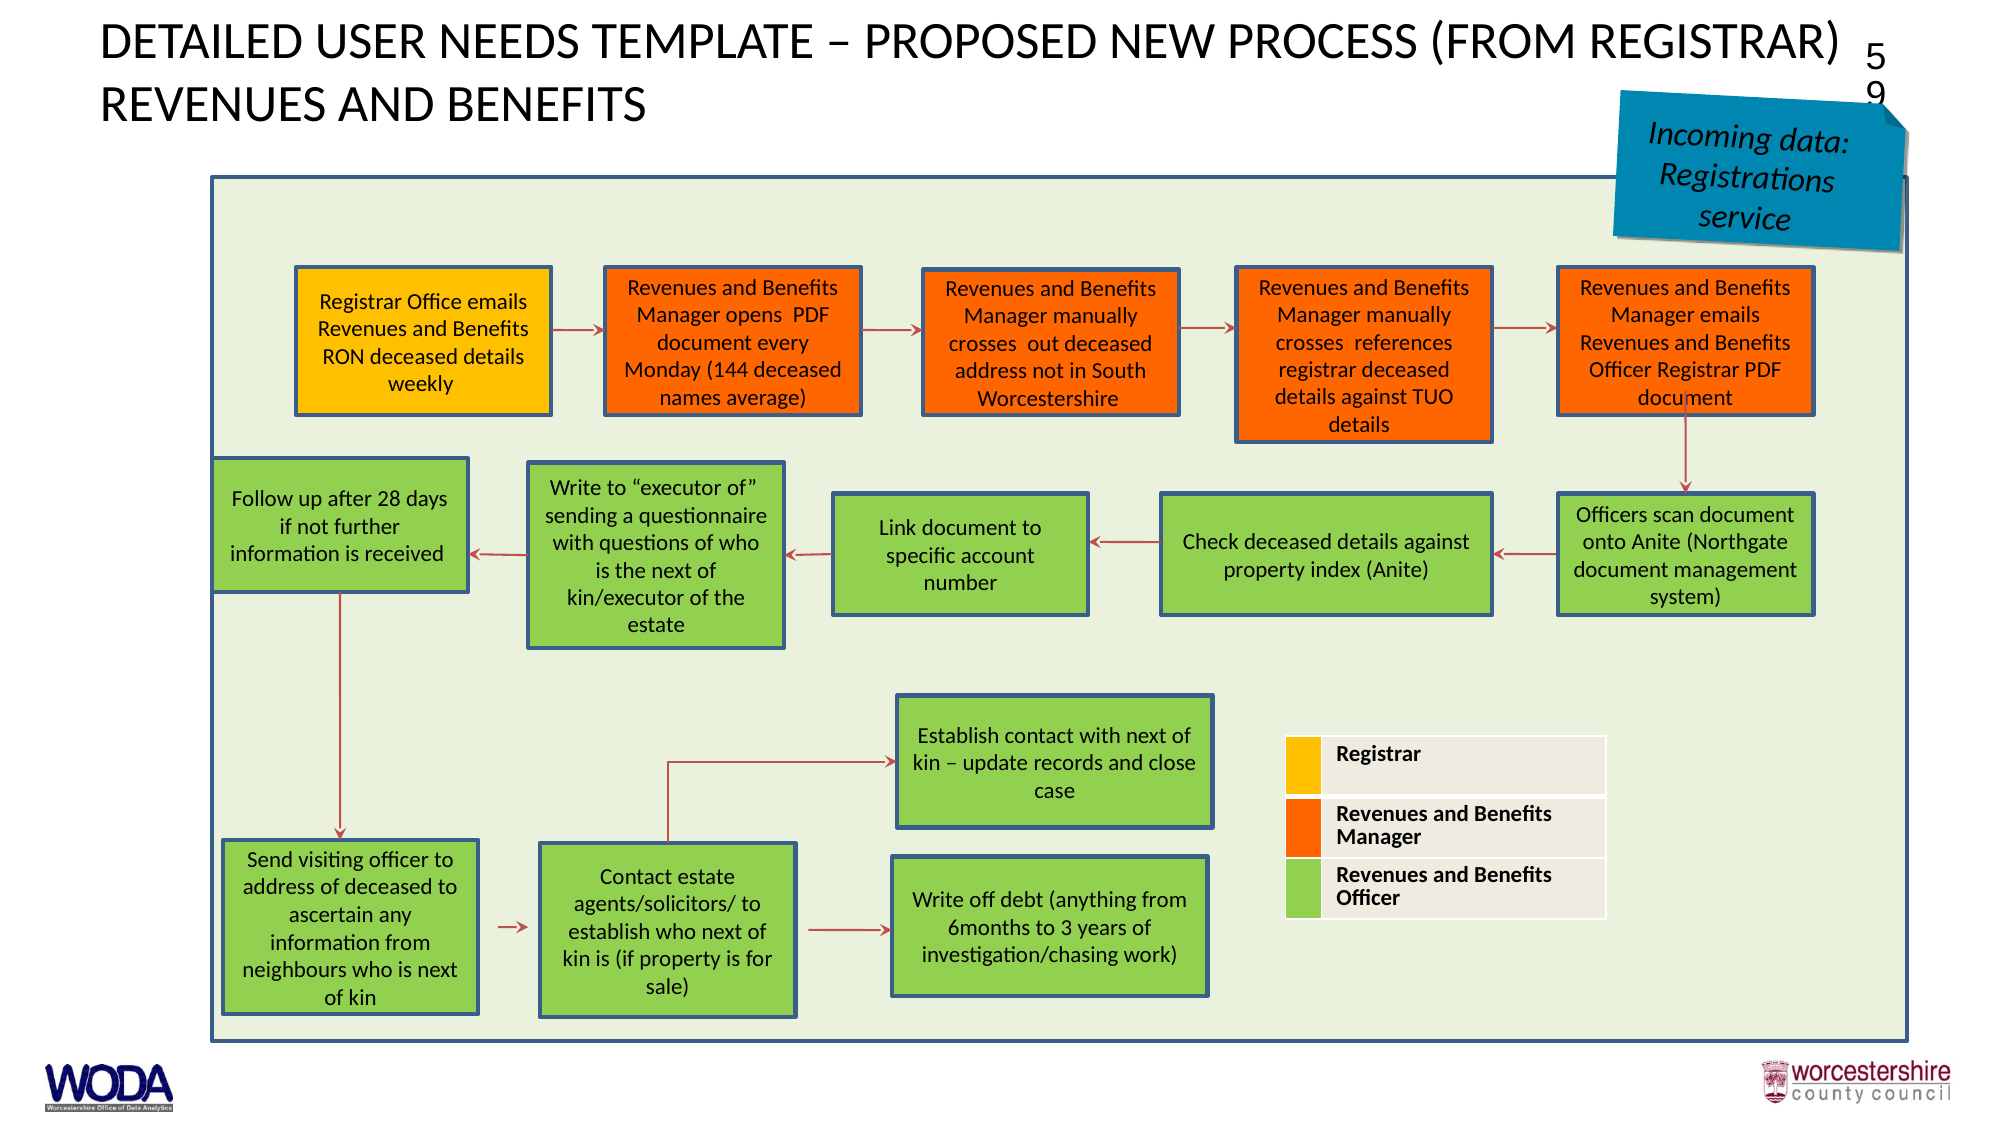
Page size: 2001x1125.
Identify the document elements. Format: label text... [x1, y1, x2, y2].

table_cell [1286, 799, 1321, 857]
text_box Link document to specific account number [832, 493, 1089, 615]
text_box Write off debt (anything from 6months to 3 years of investigation/chasing work) [892, 856, 1208, 996]
table_cell [1286, 859, 1321, 918]
text_box Revenues and Benefits Manager opens PDF document every Monday (144 deceased names average) [605, 267, 862, 416]
title DETAILED USER NEEDS TEMPLATE – PROPOSED NEW PROCESS (FROM REGISTRAR) REVENUES AND BENEFITS [99, 5, 1900, 193]
text_box Check deceased details against property index (Anite) [1160, 493, 1493, 615]
text_box Write to “executor of” sending a questionnaire with questions of who is the next of kin/executor of the estate [528, 462, 785, 648]
text_box Follow up after 28 days if not further information is received [212, 458, 468, 592]
text_box Send visiting officer to address of deceased to ascertain any information from neighbours who is next of kin [222, 840, 479, 1015]
text_box Incoming data: Registrations service [1612, 90, 1883, 250]
picture [45, 1064, 173, 1112]
picture [1749, 1049, 1971, 1114]
table_header Registrar [1322, 737, 1605, 794]
text_box Establish contact with next of kin – update records and close case [896, 695, 1213, 828]
text_box Registrar Office emails Revenues and Benefits RON deceased details weekly [295, 267, 552, 416]
text_box Revenues and Benefits Manager manually crosses references registrar deceased details against TUO details [1236, 267, 1493, 442]
text_box [212, 104, 1907, 1042]
table_cell Revenues and Benefits Officer [1322, 859, 1605, 918]
text_box Revenues and Benefits Manager manually crosses out deceased address not in South Worcestershire [923, 269, 1179, 415]
text_box Revenues and Benefits Manager emails Revenues and Benefits Officer Registrar PDF document [1557, 267, 1814, 416]
text_box Officers scan document onto Anite (Northgate document management system) [1557, 493, 1814, 615]
table_header [1286, 737, 1321, 794]
text_box Contact estate agents/solicitors/ to establish who next of kin is (if property is for sale) [539, 842, 796, 1017]
table_cell Revenues and Benefits Manager [1322, 799, 1605, 857]
